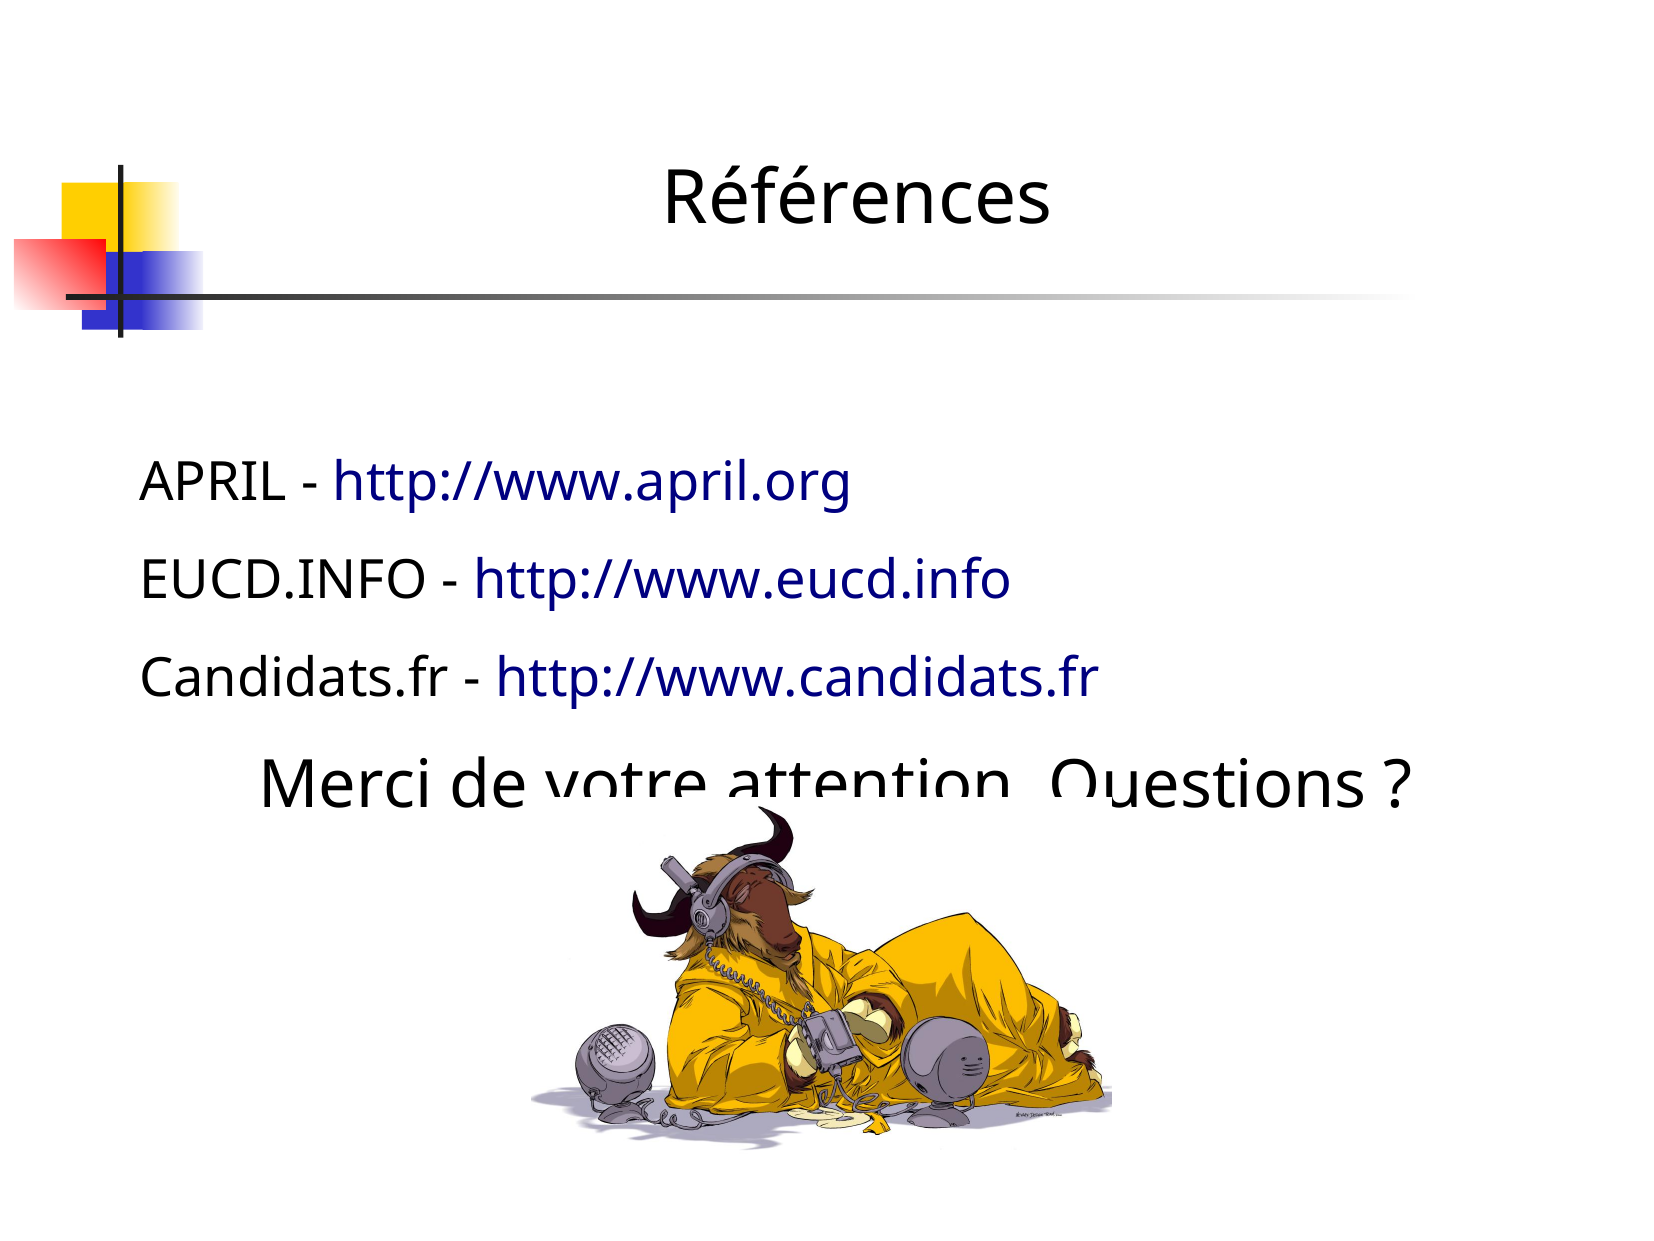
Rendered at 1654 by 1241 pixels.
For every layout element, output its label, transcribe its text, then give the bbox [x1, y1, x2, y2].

title Références [121, 91, 1534, 299]
list APRIL - http://www.april.org EUCD.INFO - http://www.eucd.info Candidats.fr - http://www.candidats.fr Merci de votre attention. Questions ? [121, 344, 1534, 1127]
picture [531, 797, 1112, 1154]
